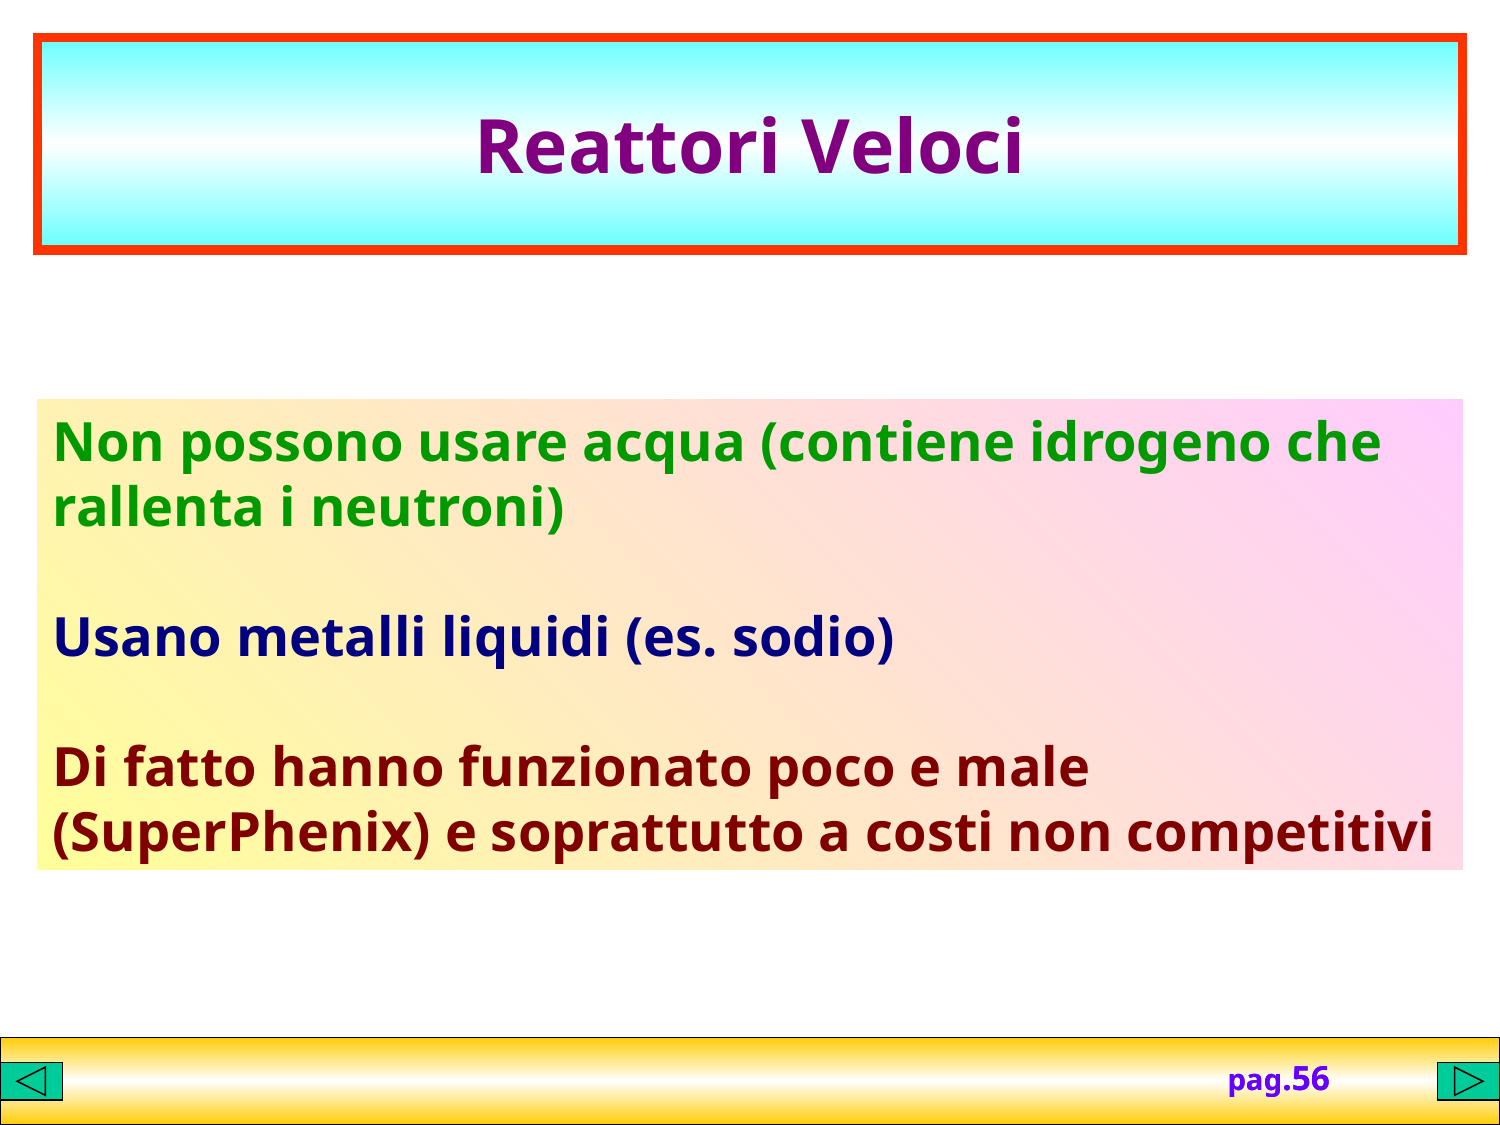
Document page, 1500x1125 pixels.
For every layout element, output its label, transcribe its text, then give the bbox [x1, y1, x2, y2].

text_box Non possono usare acqua (contiene idrogeno che rallenta i neutroni) Usano metalli liquidi (es. sodio) Di fatto hanno funzionato poco e male (SuperPhenix) e soprattutto a costi non competitivi [37, 399, 1463, 870]
title Reattori Veloci [37, 37, 1463, 250]
text_box pag.<number> [1212, 1049, 1413, 1125]
